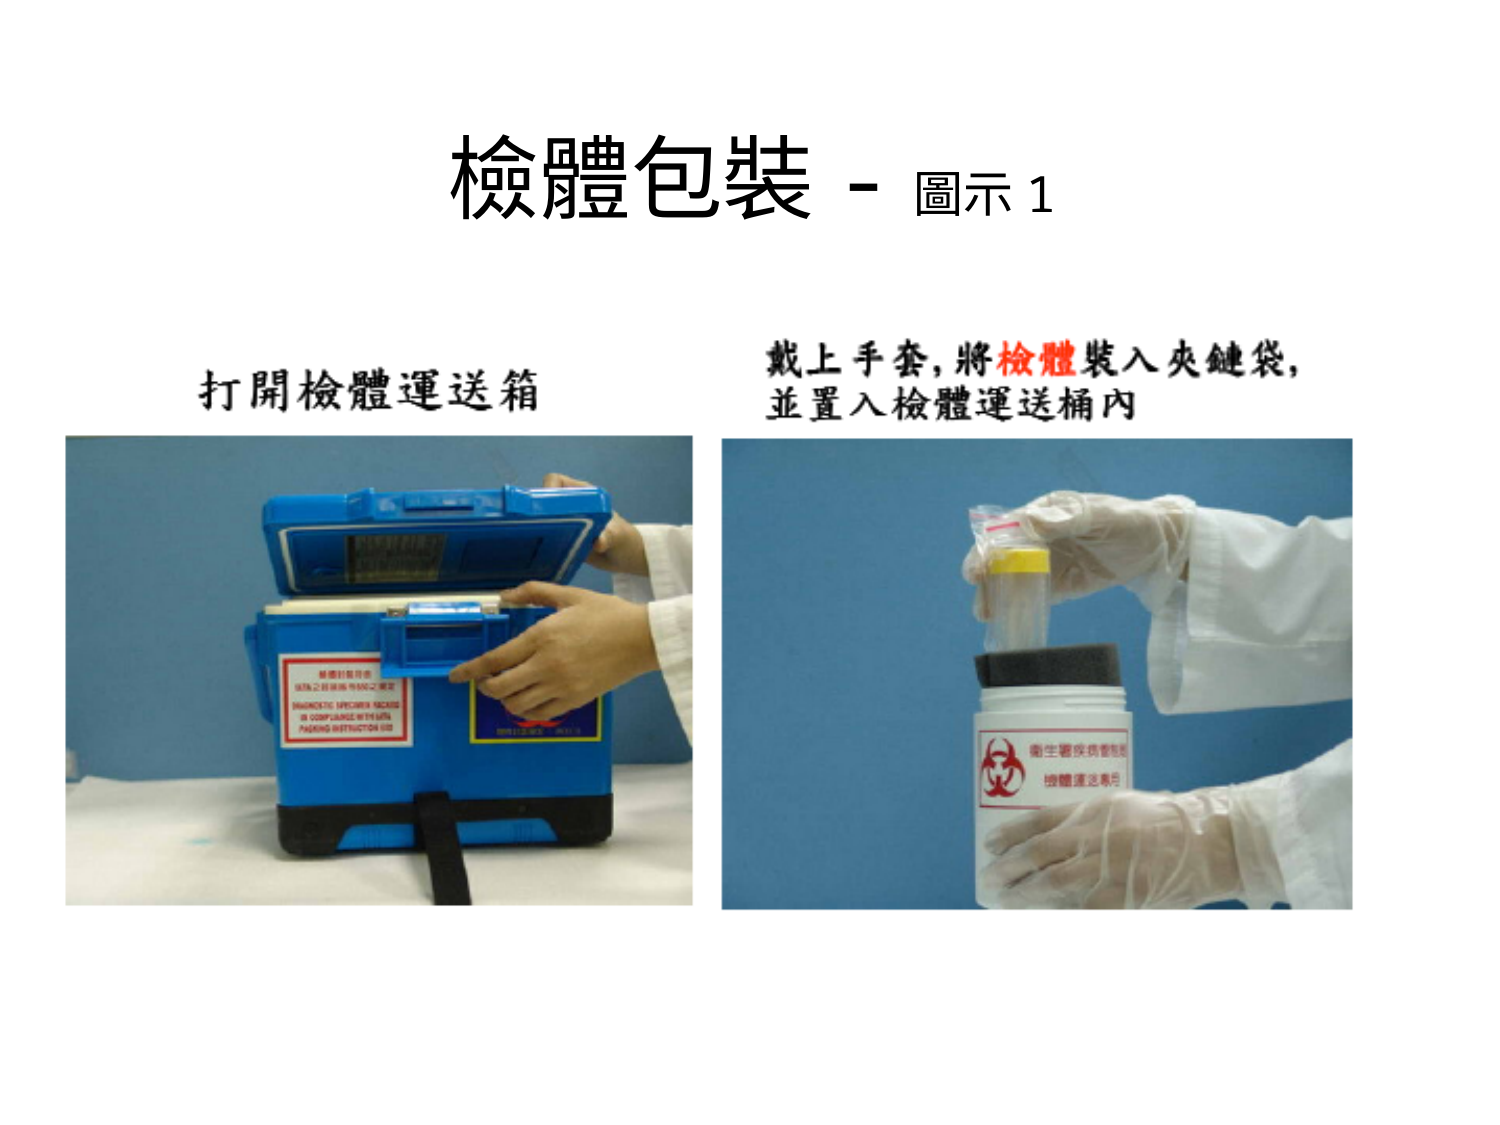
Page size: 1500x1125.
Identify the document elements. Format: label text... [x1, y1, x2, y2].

picture [64, 314, 1372, 952]
title 檢體包裝-圖示1 [76, 113, 1427, 302]
